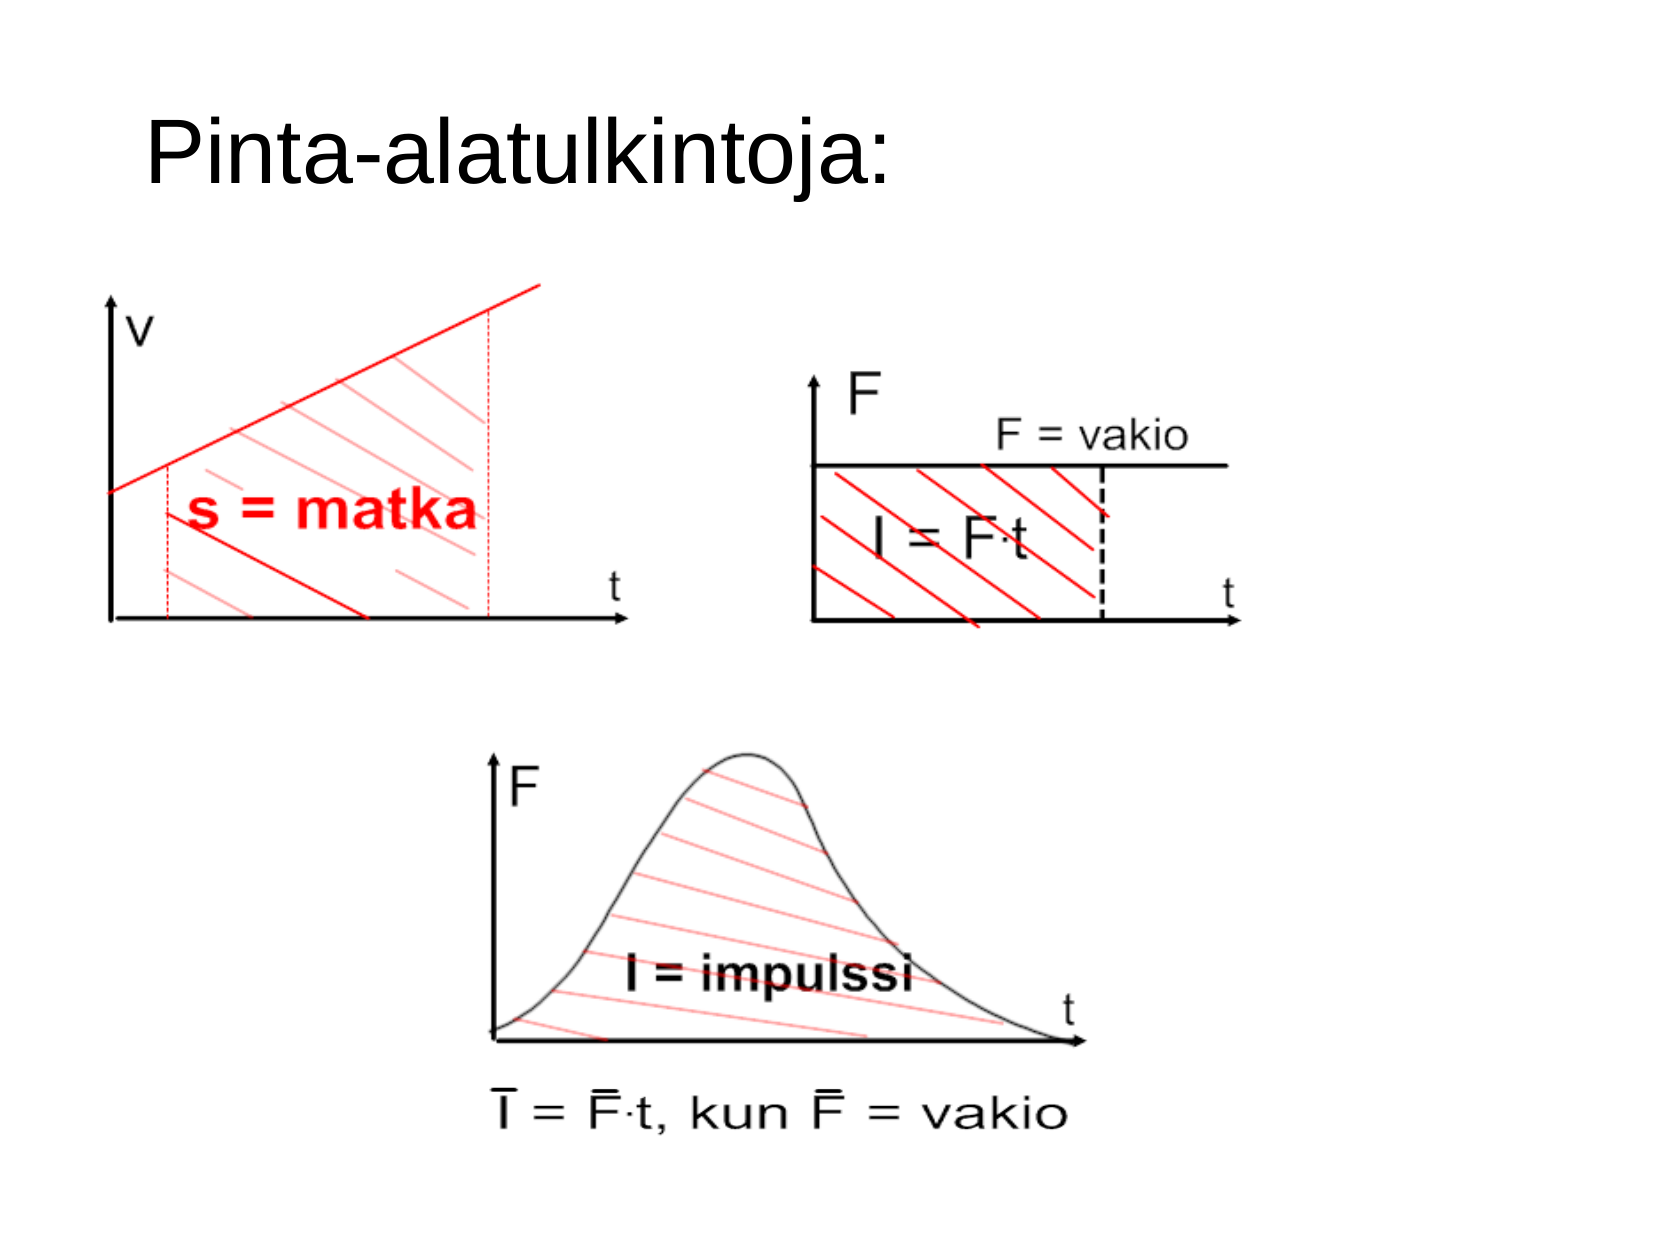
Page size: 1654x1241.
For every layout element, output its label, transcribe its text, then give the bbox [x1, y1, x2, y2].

picture [762, 307, 1288, 655]
picture [59, 245, 674, 650]
picture [442, 665, 1128, 1158]
text_box Pinta-alatulkintoja: [129, 94, 910, 213]
